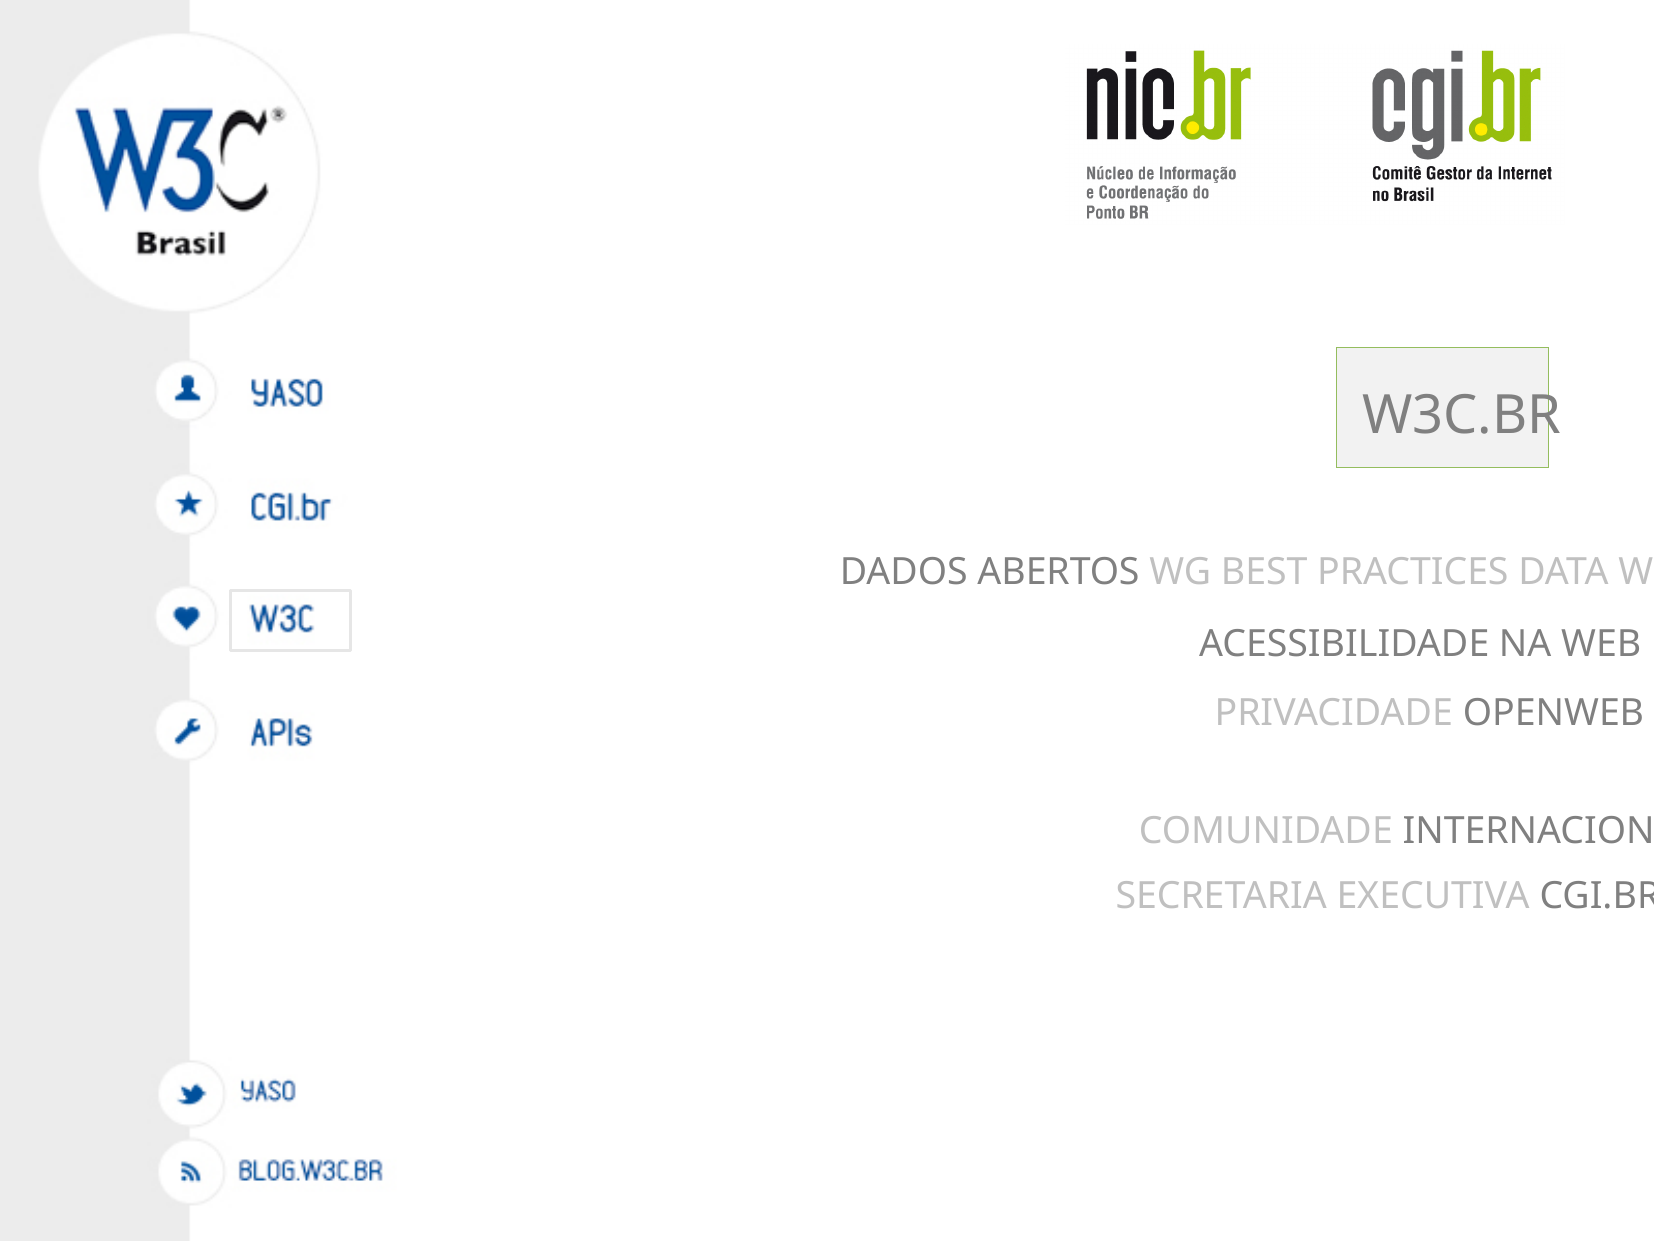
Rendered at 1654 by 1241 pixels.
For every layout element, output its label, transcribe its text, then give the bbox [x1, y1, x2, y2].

text_box ACESSIBILIDADE NA WEB [1184, 608, 1574, 675]
text_box W3C.BR [1347, 367, 1538, 442]
text_box PRIVACIDADE OPENWEB [1199, 678, 1573, 744]
text_box SECRETARIA EXECUTIVA CGI.BR [1100, 861, 1576, 928]
picture [1644, 884, 1654, 894]
text_box DADOS ABERTOS WG BEST PRACTICES DATA WEB [825, 537, 1572, 604]
text_box [1336, 347, 1549, 468]
picture [0, 0, 1654, 1241]
text_box COMUNIDADE INTERNACIONAL [1124, 796, 1576, 861]
text_box [1538, 399, 1549, 413]
